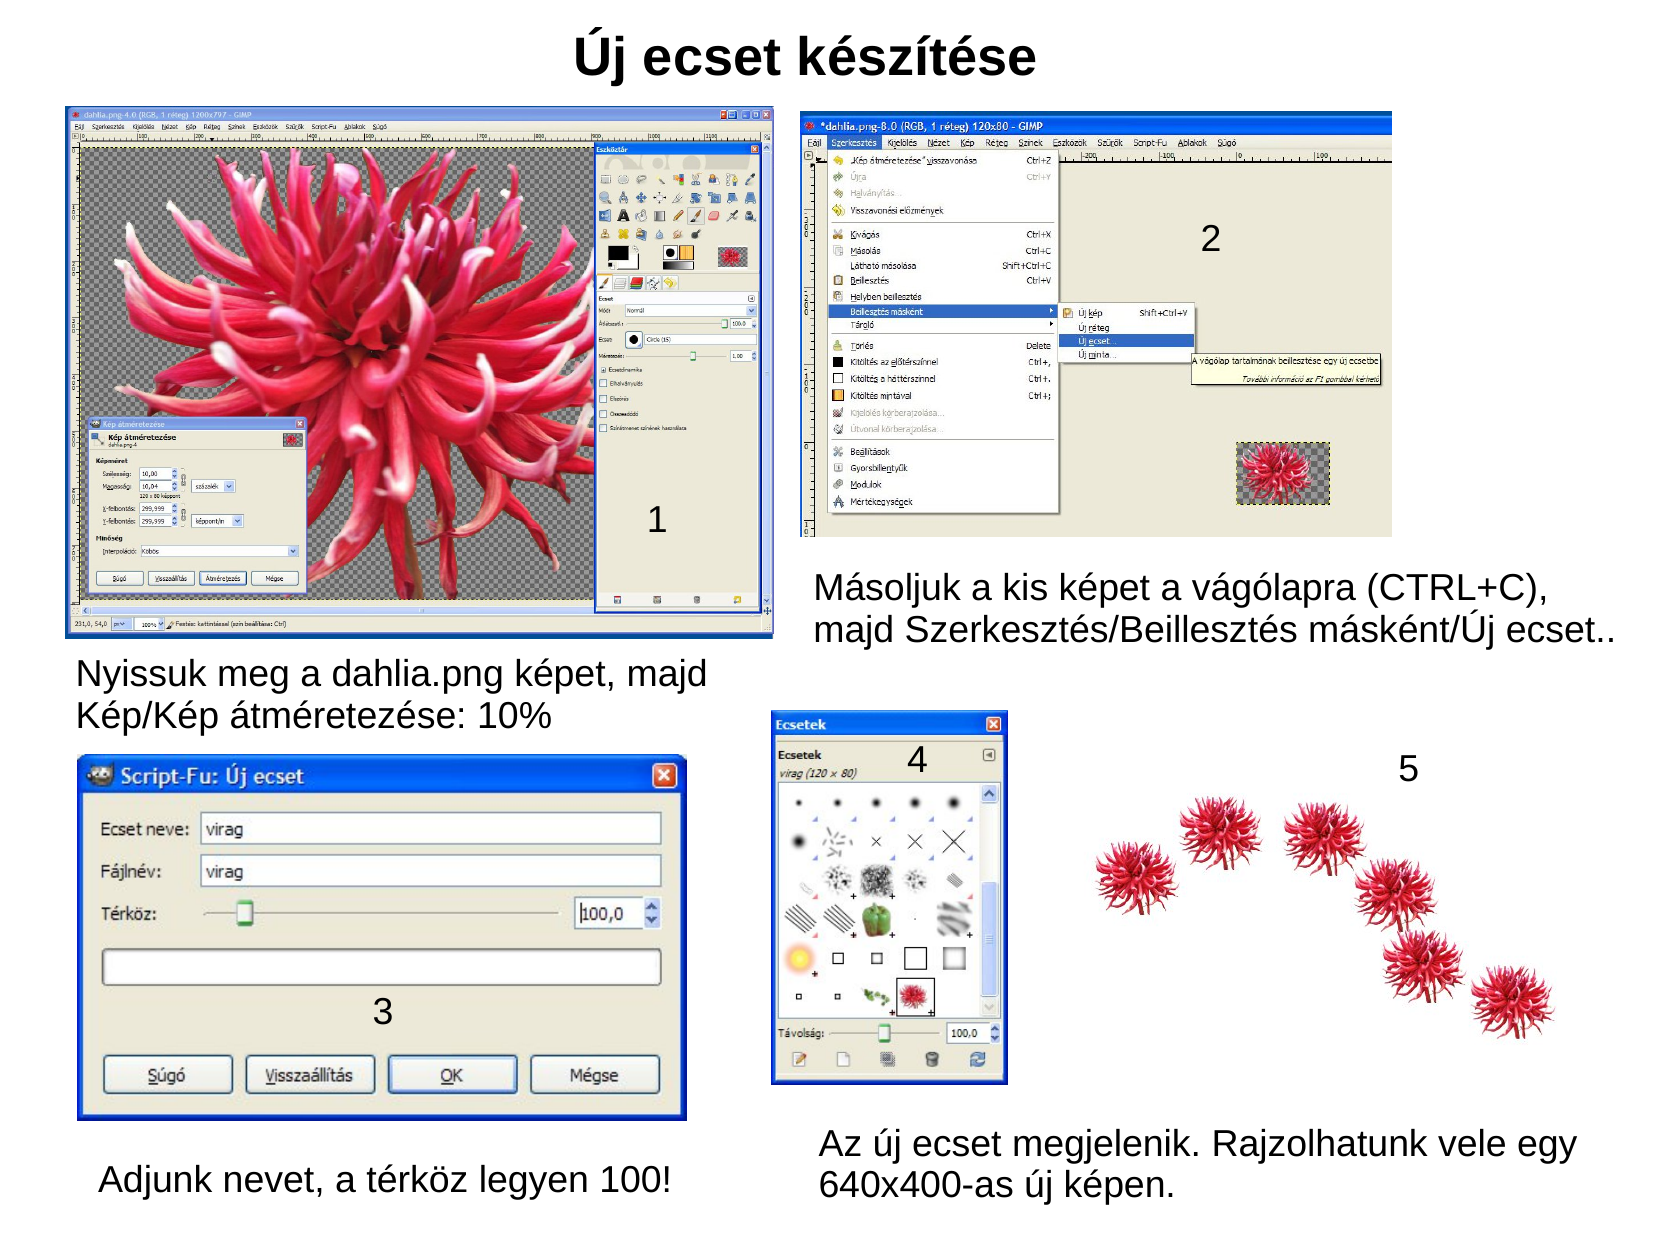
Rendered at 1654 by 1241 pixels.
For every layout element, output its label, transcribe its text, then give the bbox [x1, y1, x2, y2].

text_box Nyissuk meg a dahlia.png képet, majd Kép/Kép átméretezése: 10% [60, 645, 723, 745]
picture [77, 754, 687, 1121]
text_box 1 [632, 491, 683, 549]
picture [1039, 704, 1631, 1074]
text_box Adjunk nevet, a térköz legyen 100! [83, 1151, 686, 1208]
text_box Új ecset készítése [558, 19, 1054, 96]
text_box 3 [357, 982, 409, 1040]
text_box 4 [892, 730, 943, 788]
text_box 5 [1383, 739, 1435, 797]
text_box 2 [1185, 210, 1237, 267]
picture [800, 111, 1392, 537]
text_box Másoljuk a kis képet a vágólapra (CTRL+C), majd Szerkesztés/Beillesztés másként/Új ecset.. [798, 559, 1632, 658]
picture [65, 106, 774, 639]
text_box Az új ecset megjelenik. Rajzolhatunk vele egy 640x400-as új képen. [803, 1114, 1603, 1214]
picture [771, 710, 1008, 1085]
